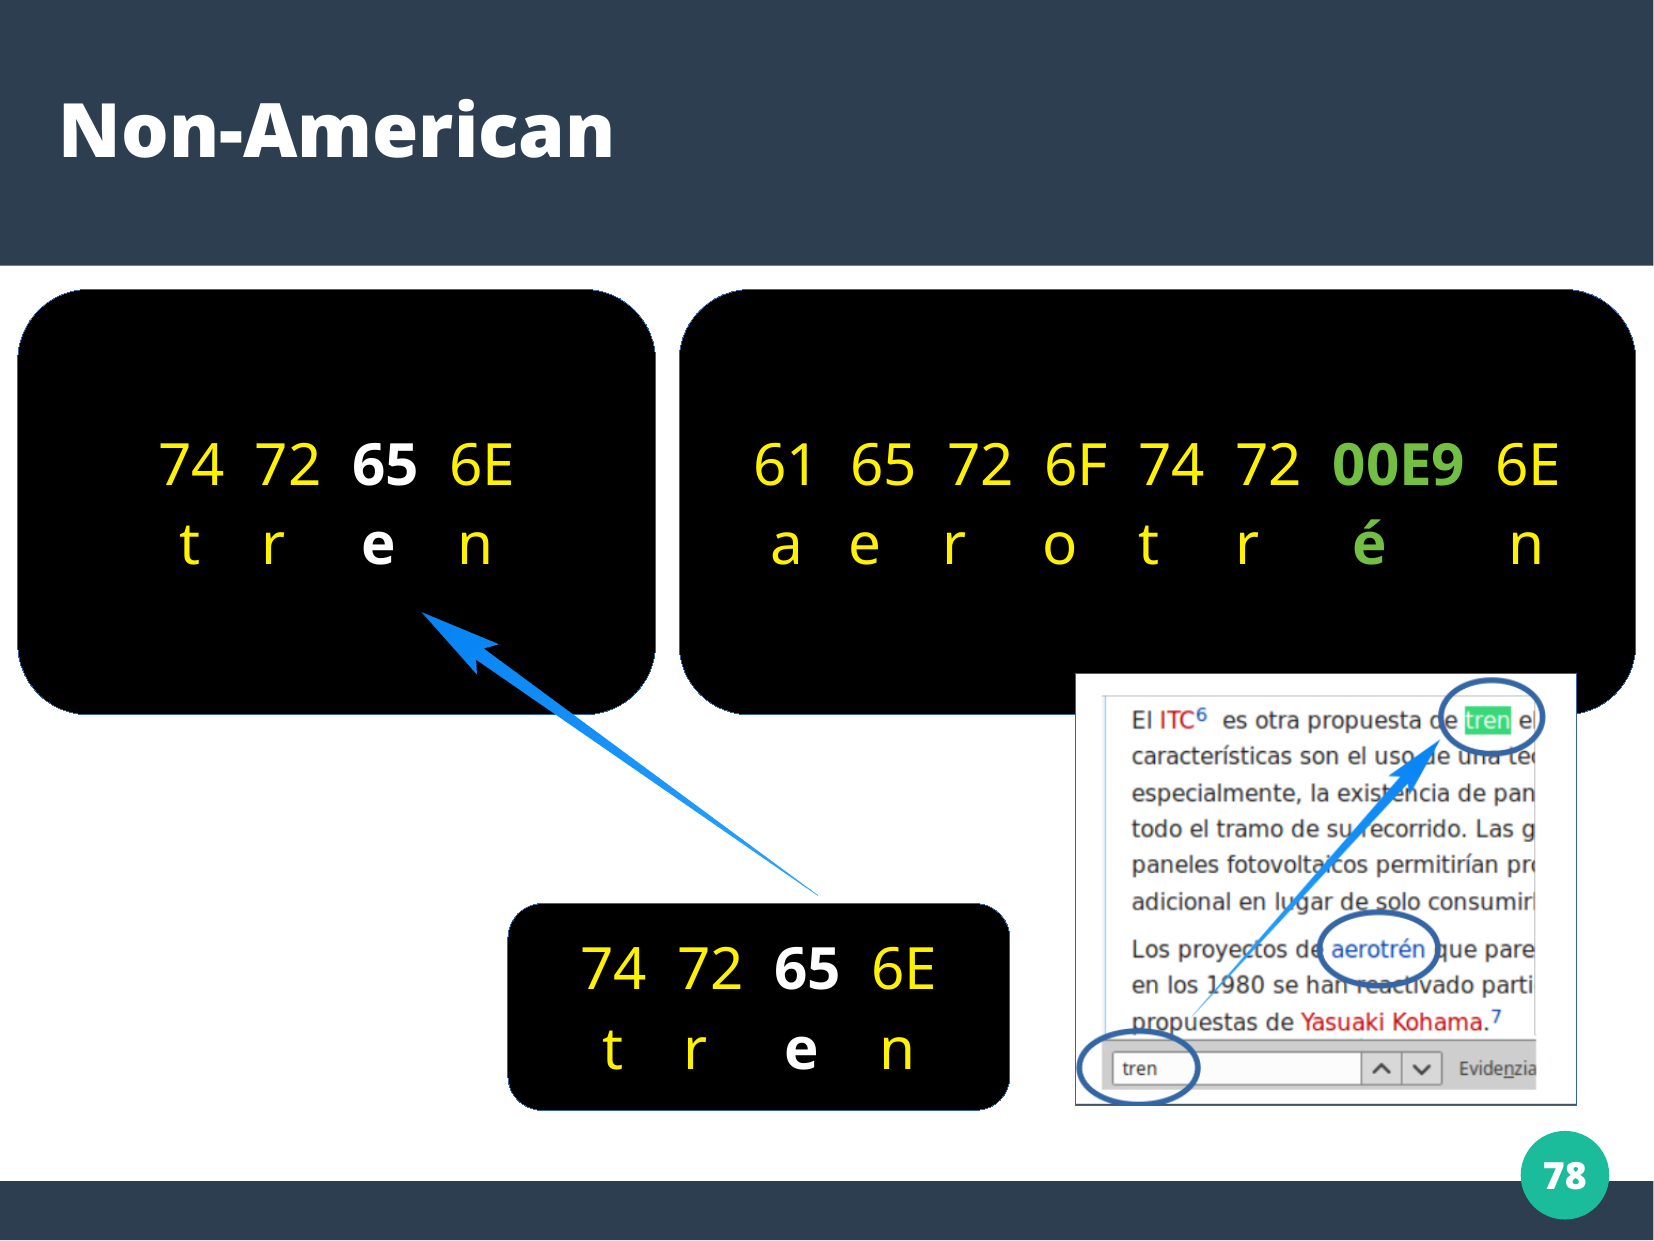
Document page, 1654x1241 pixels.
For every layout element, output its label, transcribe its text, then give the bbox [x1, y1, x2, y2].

picture [1075, 673, 1577, 1106]
text_box 61 65 72 6F 74 72 00E9 6E a e r o t r é n [679, 289, 1636, 715]
text_box 74 72 65 6E t r e n [507, 903, 1010, 1111]
title Non-American [59, 49, 1595, 207]
picture [401, 589, 839, 919]
text_box 74 72 65 6E t r e n [17, 289, 656, 715]
